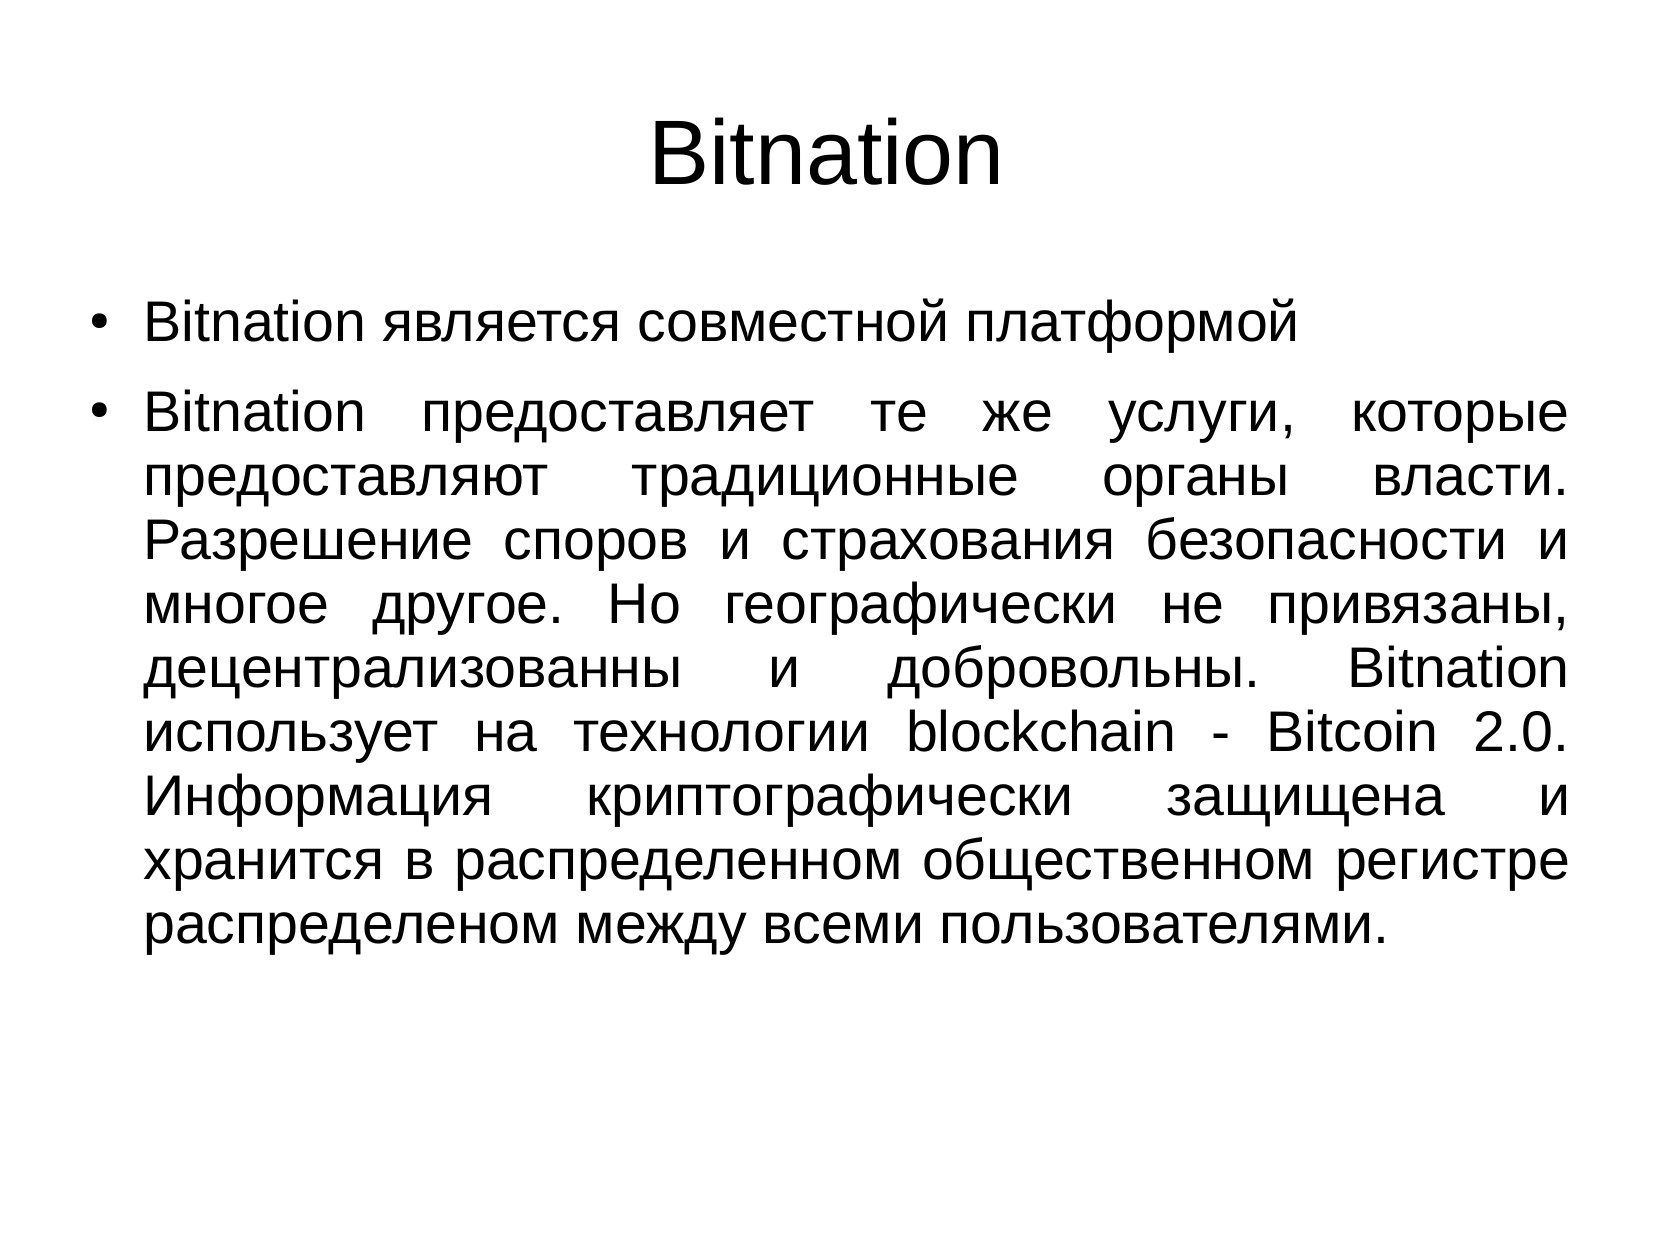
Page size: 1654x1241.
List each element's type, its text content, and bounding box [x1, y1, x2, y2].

list Bitnation является совместной платформой Bitnation предоставляет те же услуги, которые предоставляют традиционные органы власти. Разрешение споров и страхования безопасности и многое другое. Но географически не привязаны, децентрализованны и добровольны. Bitnation использует на технологии blockchain - Bitcoin 2.0. Информация криптографически защищена и хранится в распределенном общественном регистре распределеном между всеми пользователями. [82, 290, 1571, 1010]
title Bitnation [82, 49, 1571, 257]
